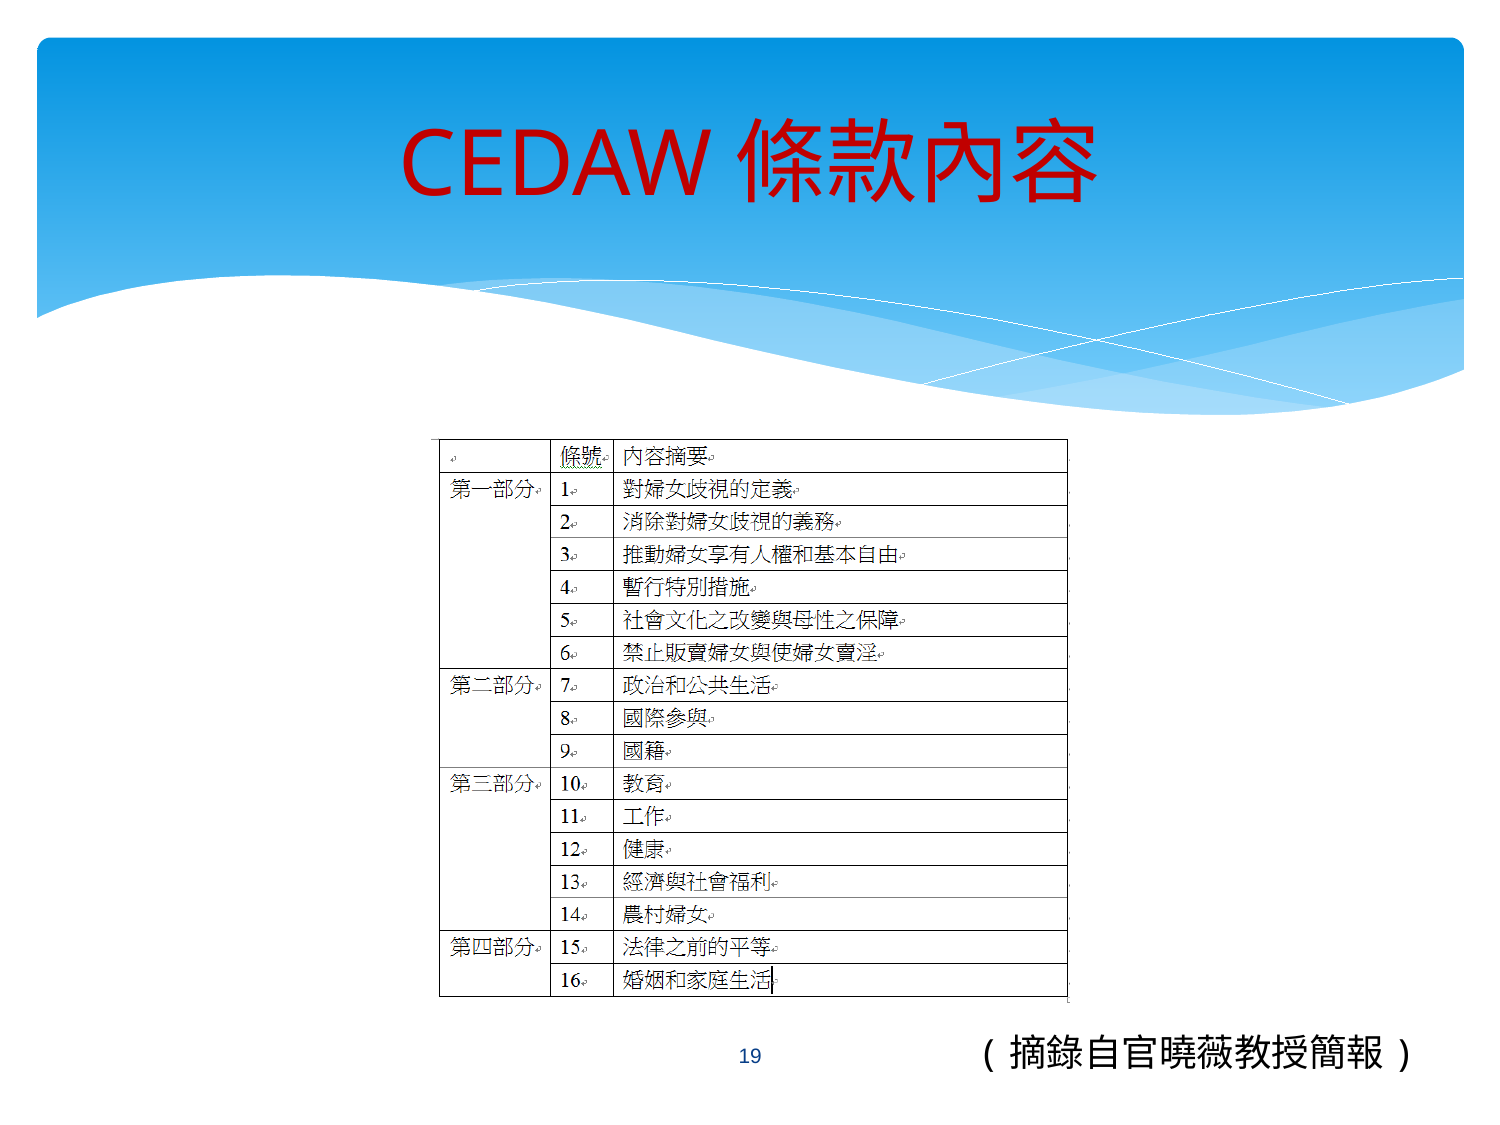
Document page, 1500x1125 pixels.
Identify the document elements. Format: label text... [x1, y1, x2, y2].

title CEDAW條款內容 [75, 55, 1426, 262]
text_box (摘錄自官曉薇教授簡報) [963, 1022, 1431, 1082]
text_box 19 [654, 1025, 846, 1086]
picture [431, 438, 1070, 1005]
